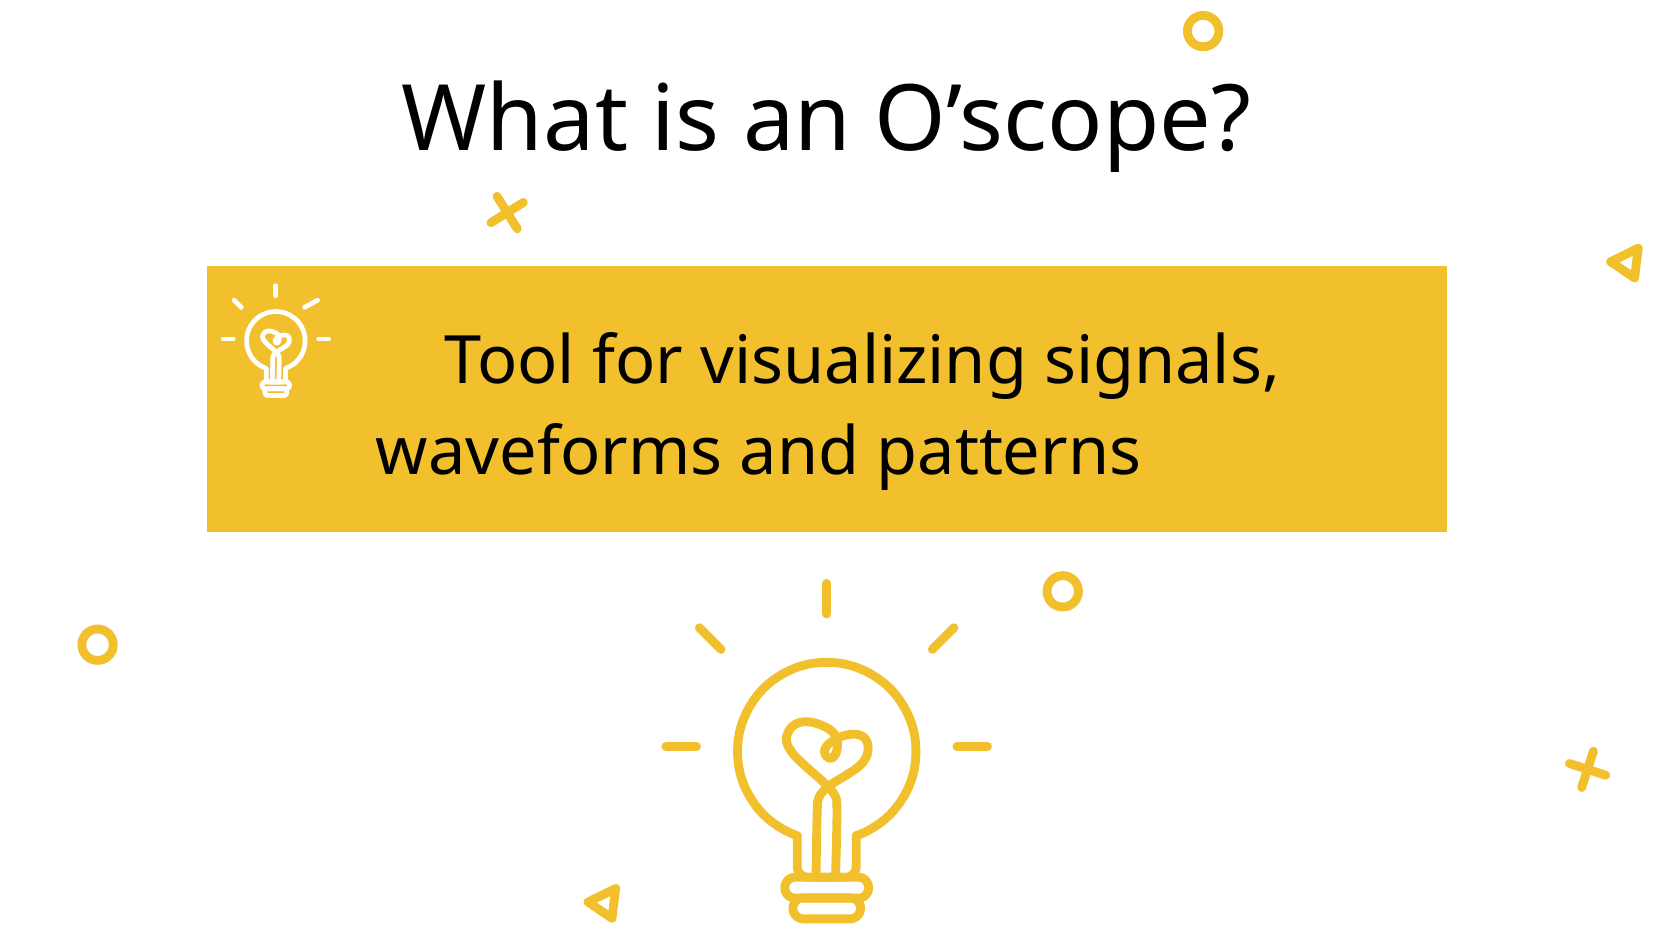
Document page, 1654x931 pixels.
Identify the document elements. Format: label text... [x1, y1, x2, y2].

list Tool for visualizing signals, waveforms and patterns [304, 312, 1543, 575]
title What is an O’scope? [82, 37, 1571, 193]
